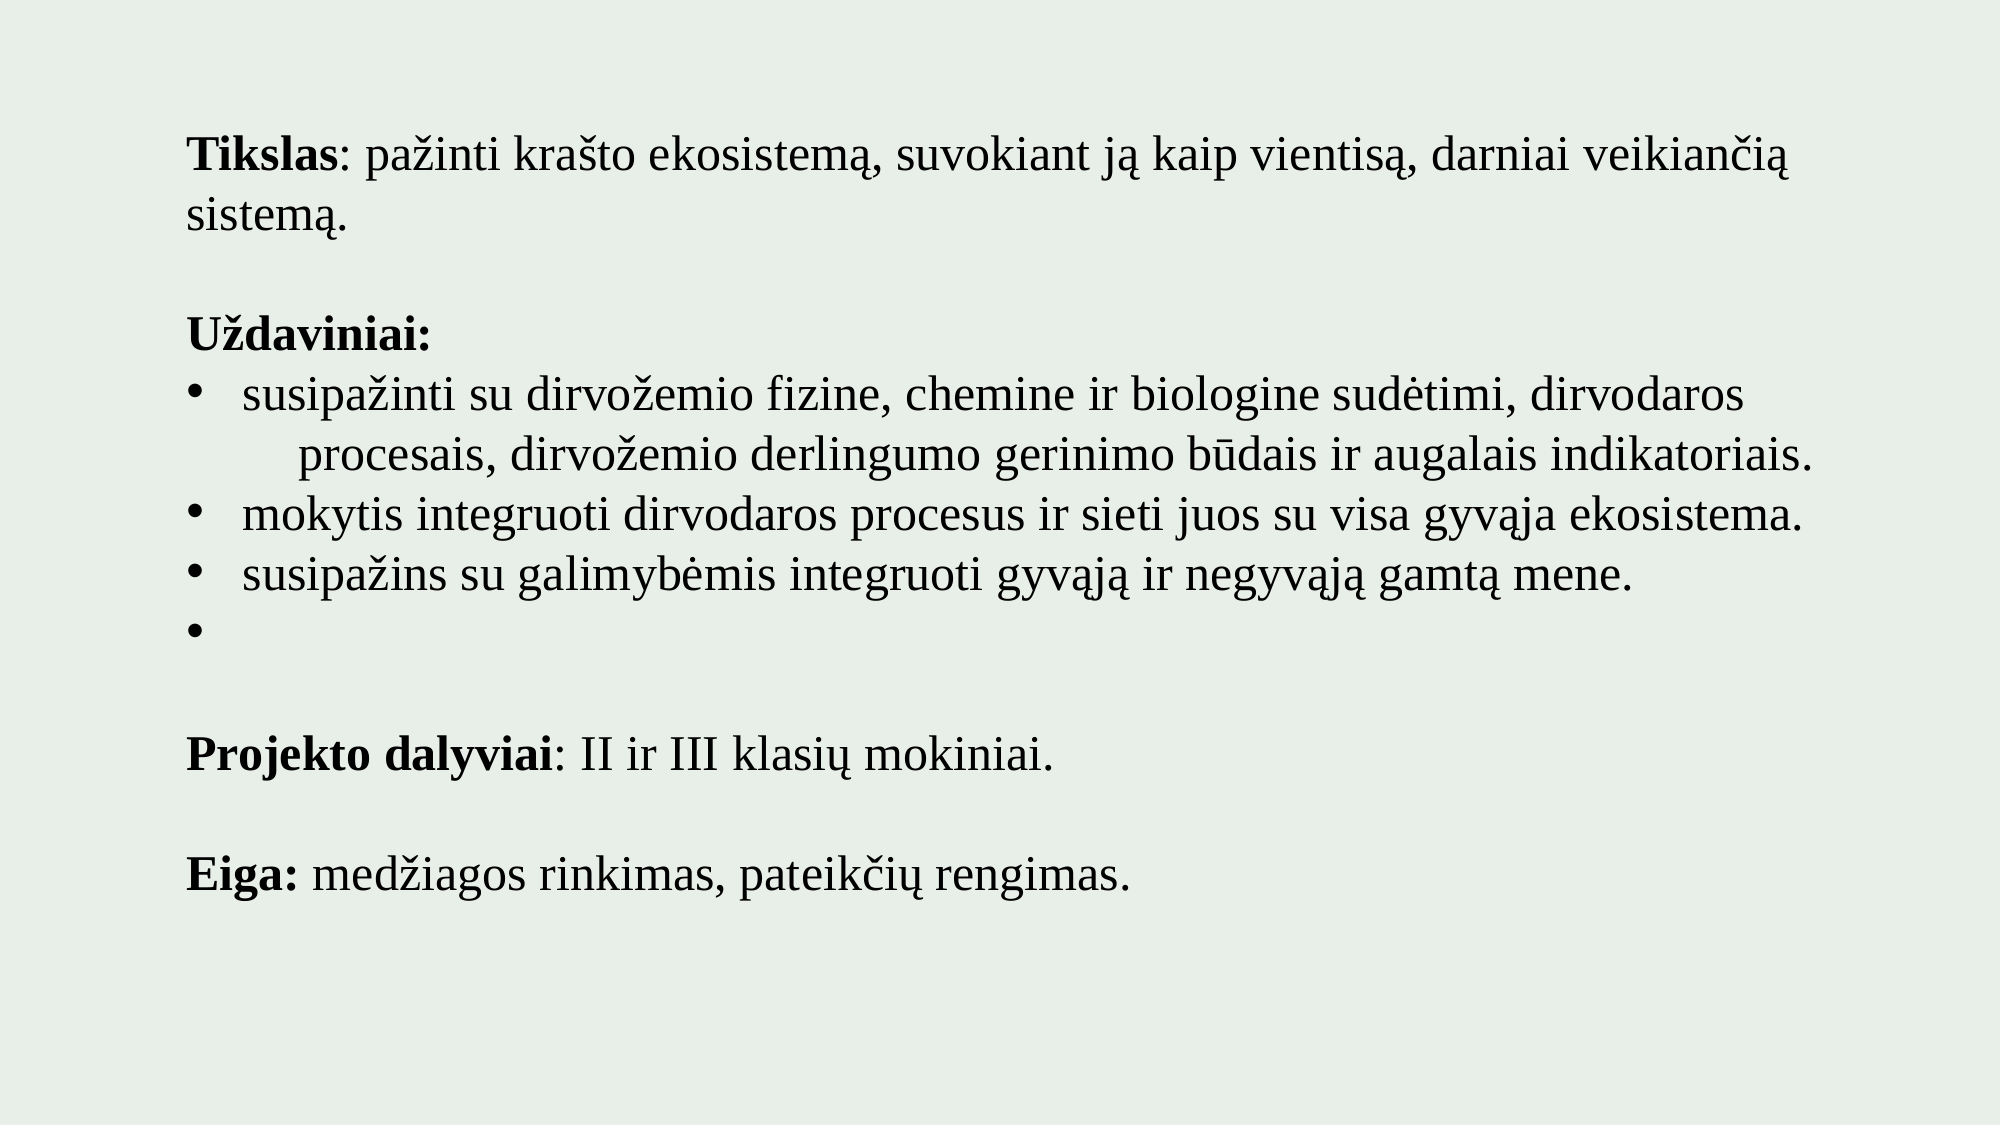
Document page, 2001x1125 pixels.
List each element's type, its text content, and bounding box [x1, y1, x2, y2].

text_box Tikslas: pažinti krašto ekosistemą, suvokiant ją kaip vientisą, darniai veikiančią sistemą. Uždaviniai: susipažinti su dirvožemio fizine, chemine ir biologine sudėtimi, dirvodaros procesais, dirvožemio derlingumo gerinimo būdais ir augalais indikatoriais. mokytis integruoti dirvodaros procesus ir sieti juos su visa gyvąja ekosistema. susipažins su galimybėmis integruoti gyvąją ir negyvąją gamtą mene. Projekto dalyviai: II ir III klasių mokiniai. Eiga: medžiagos rinkimas, pateikčių rengimas. [171, 113, 1958, 917]
